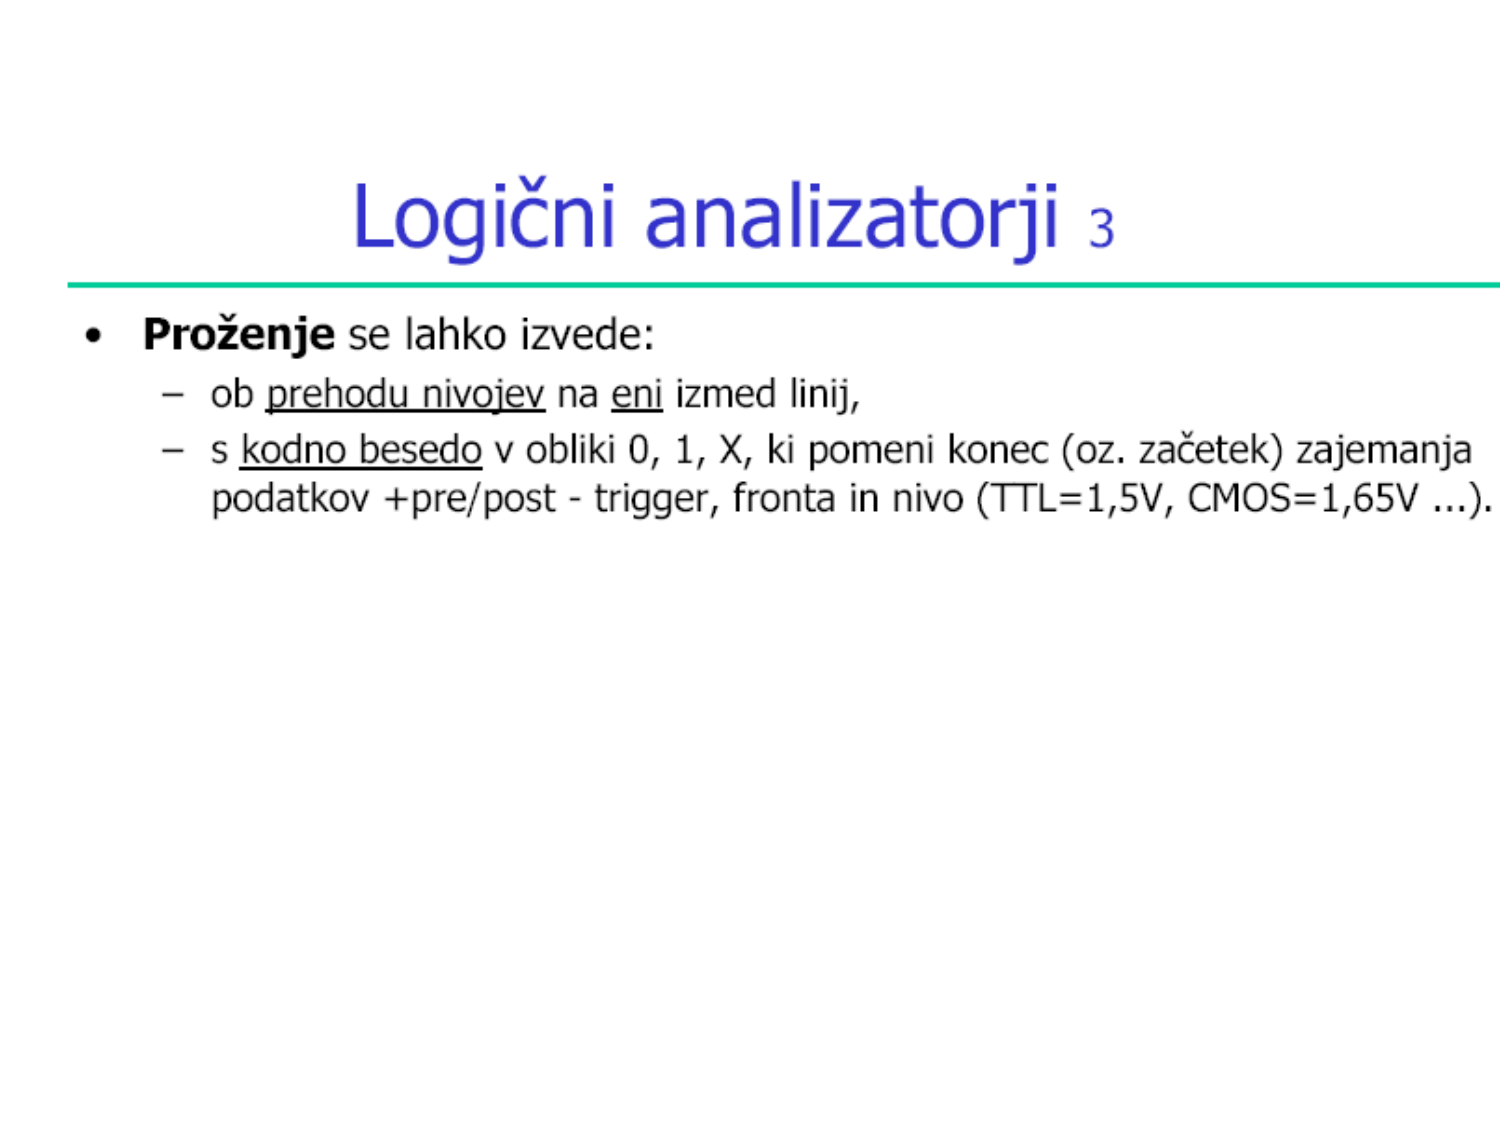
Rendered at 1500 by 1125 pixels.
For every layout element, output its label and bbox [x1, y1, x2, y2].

picture [0, 120, 1500, 598]
